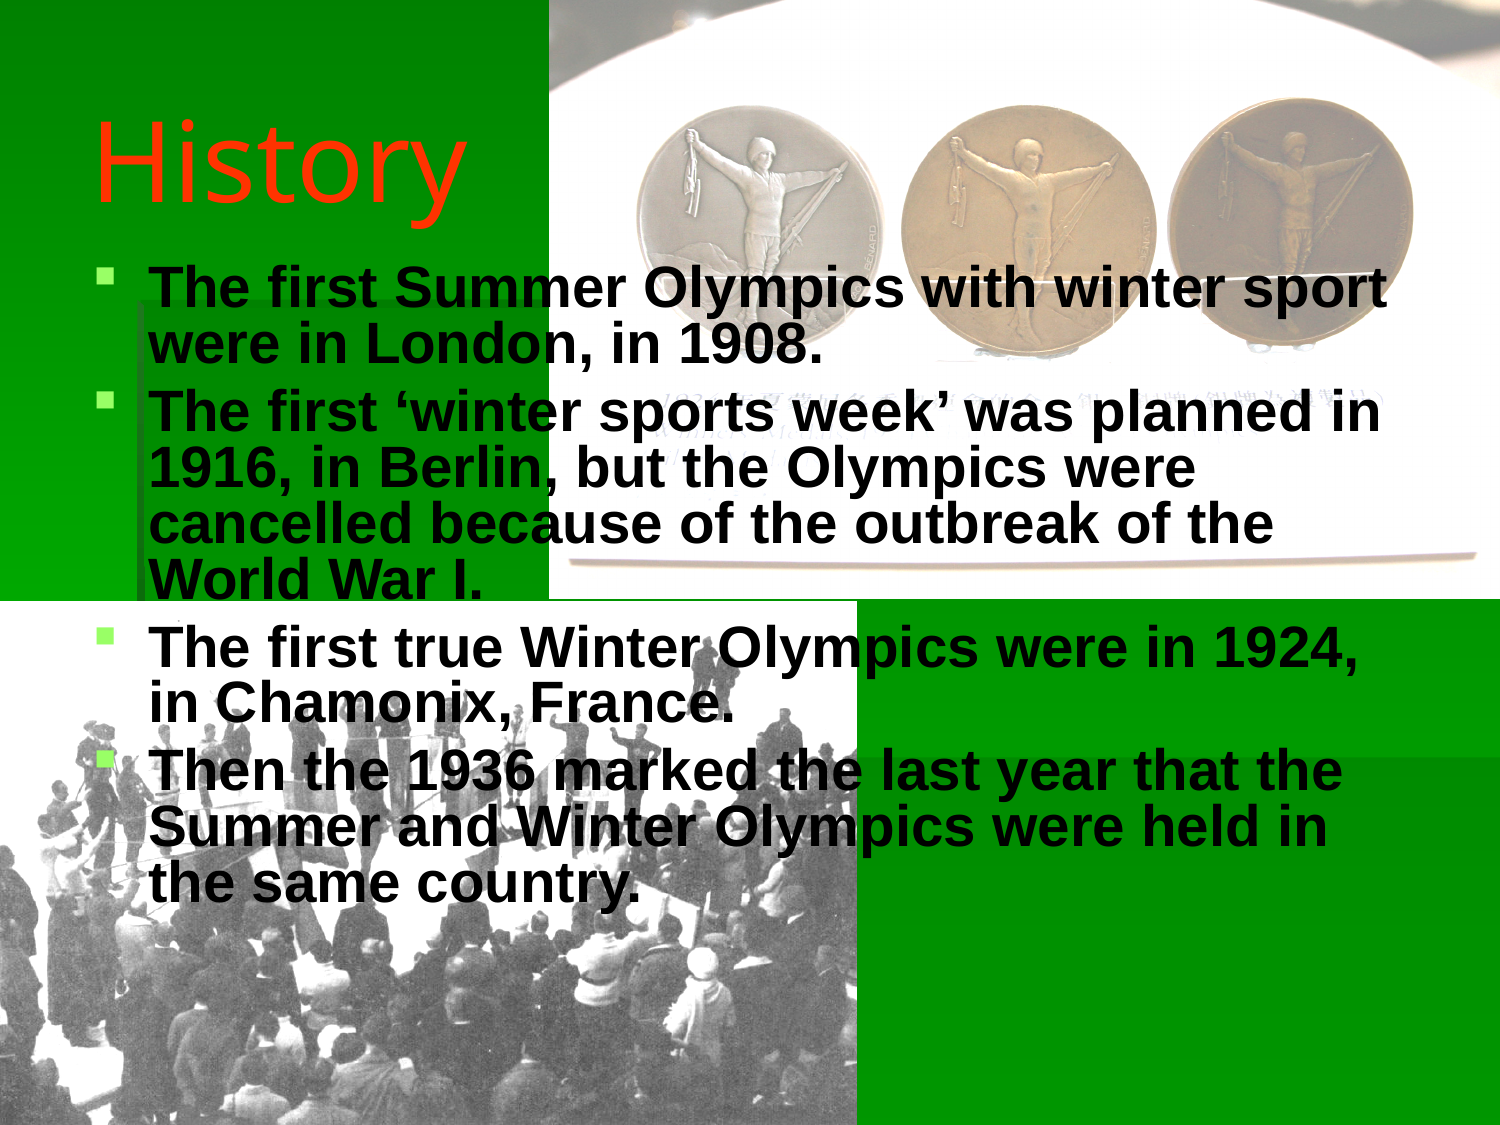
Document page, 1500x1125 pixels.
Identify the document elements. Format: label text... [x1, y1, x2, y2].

list The first Summer Olympics with winter sport were in London, in 1908. The first ‘winter sports week’ was planned in 1916, in Berlin, but the Olympics were cancelled because of the outbreak of the World War I. The first true Winter Olympics were in 1924, in Chamonix, France. Then the 1936 marked the last year that the Summer and Winter Olympics were held in the same country. [76, 255, 1427, 998]
title History [75, 40, 1451, 275]
picture [0, 601, 857, 1125]
picture [549, 0, 1500, 599]
